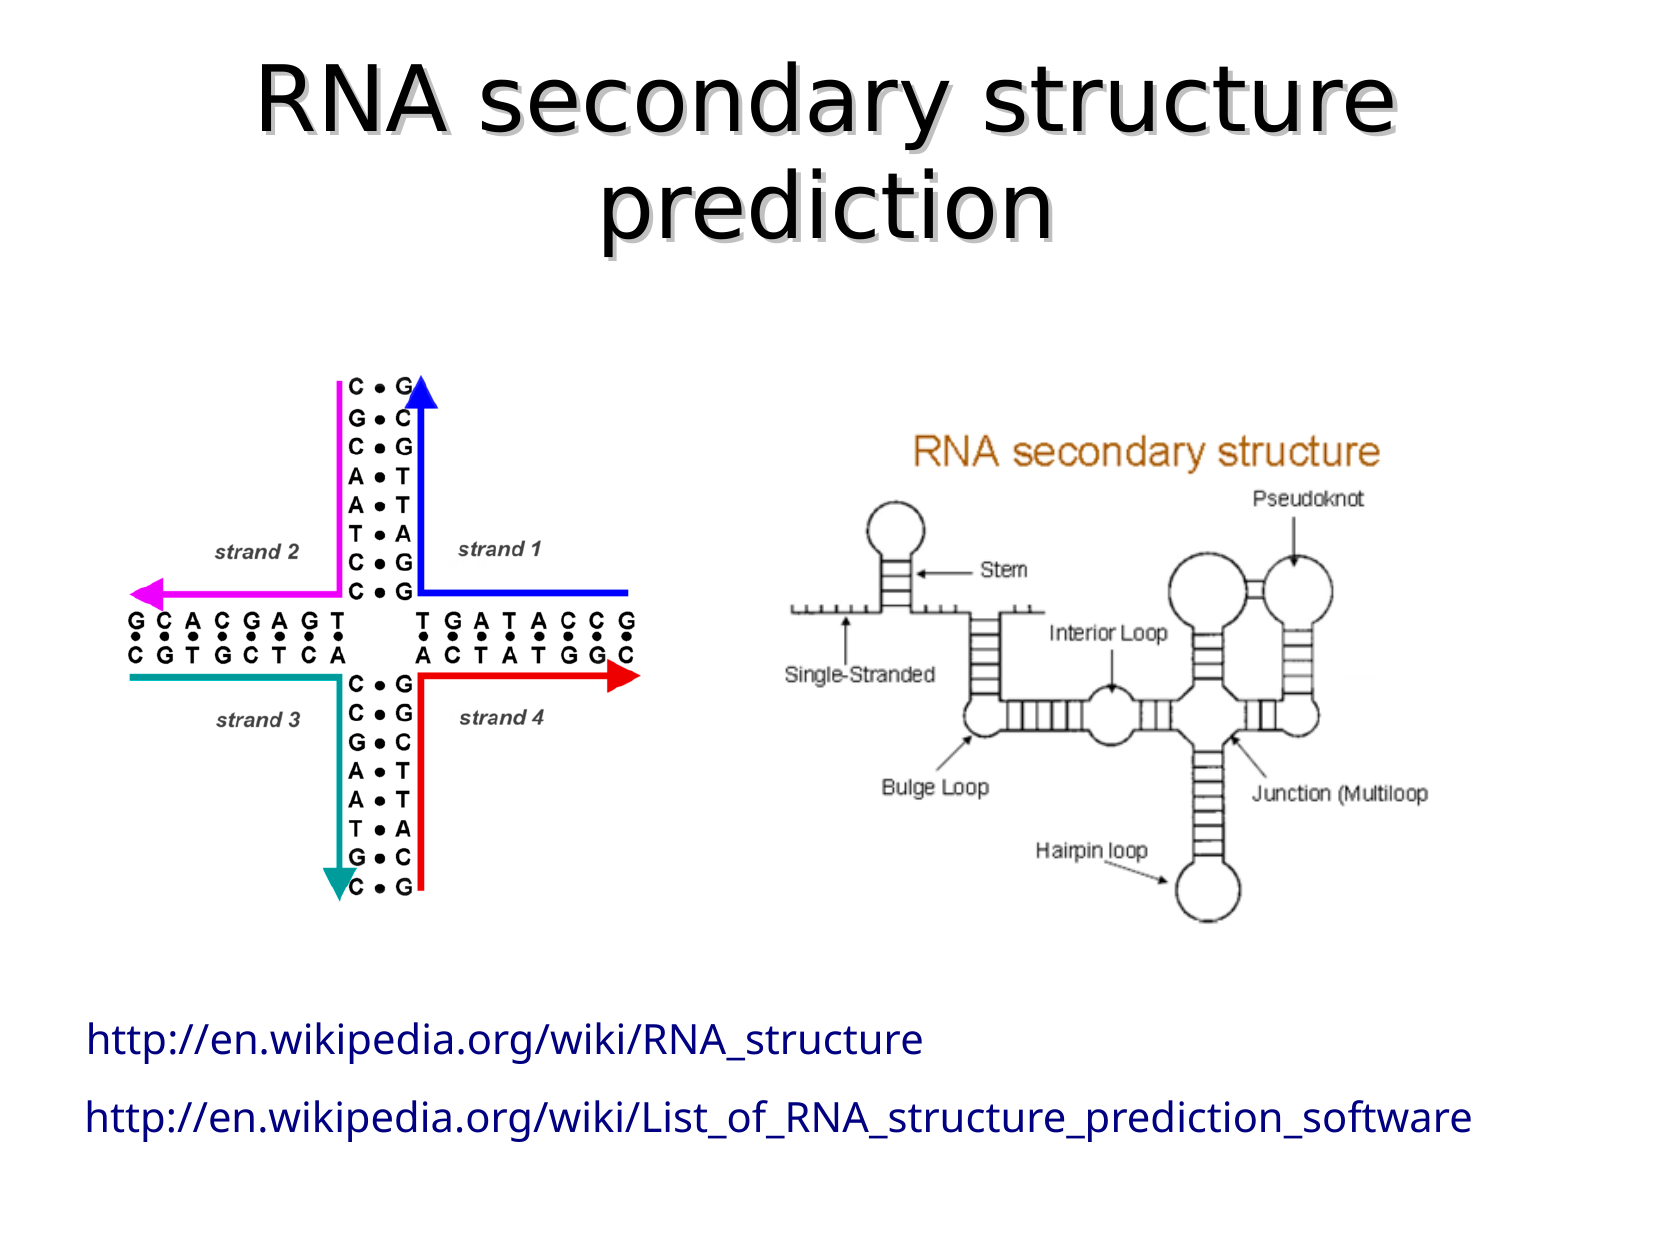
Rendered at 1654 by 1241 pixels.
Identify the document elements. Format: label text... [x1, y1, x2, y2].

picture [100, 354, 667, 920]
title RNA secondary structure prediction [82, 45, 1571, 261]
picture [781, 417, 1430, 931]
text_box http://en.wikipedia.org/wiki/RNA_structure [71, 1002, 1016, 1068]
text_box http://en.wikipedia.org/wiki/List_of_RNA_structure_prediction_software [69, 1080, 1560, 1146]
